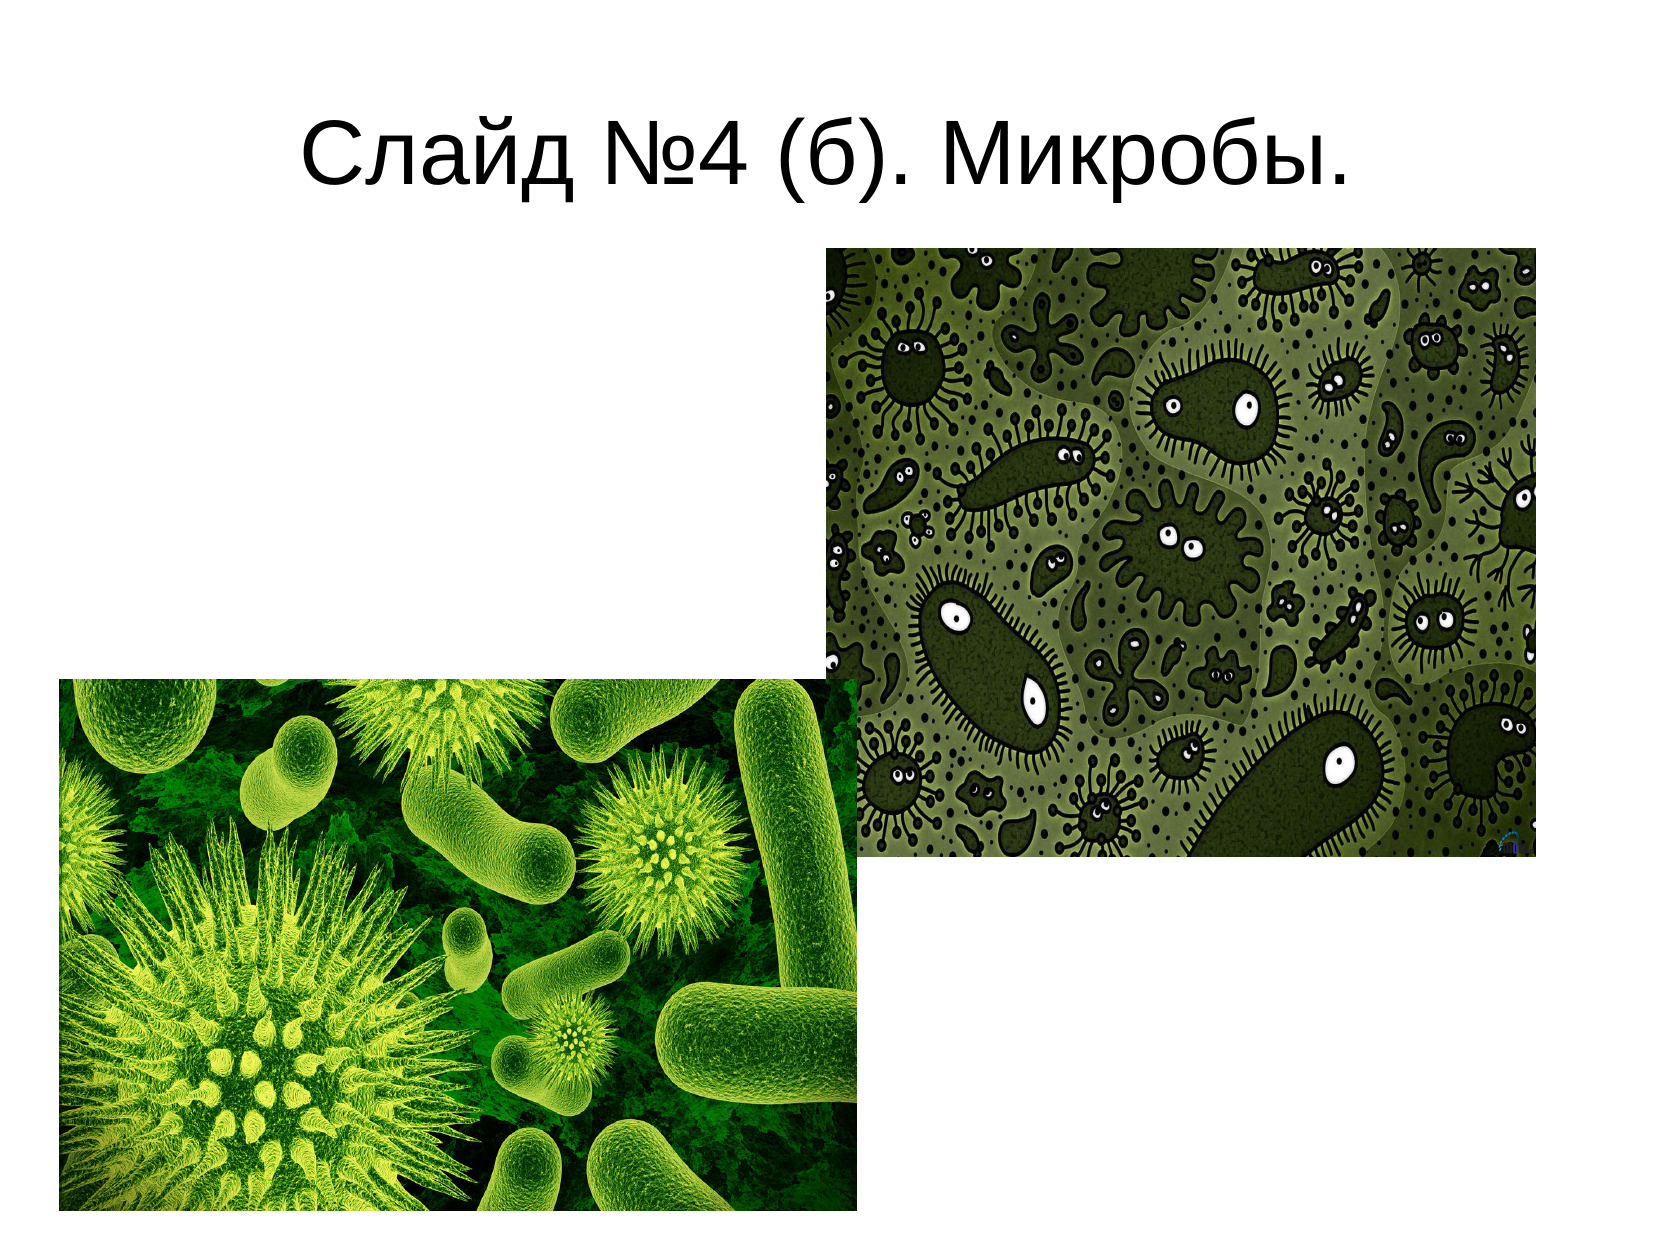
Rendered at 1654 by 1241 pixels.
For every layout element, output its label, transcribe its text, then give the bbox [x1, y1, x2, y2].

title Слайд №4 (б). Микробы. [82, 49, 1571, 257]
picture [59, 248, 1536, 1211]
